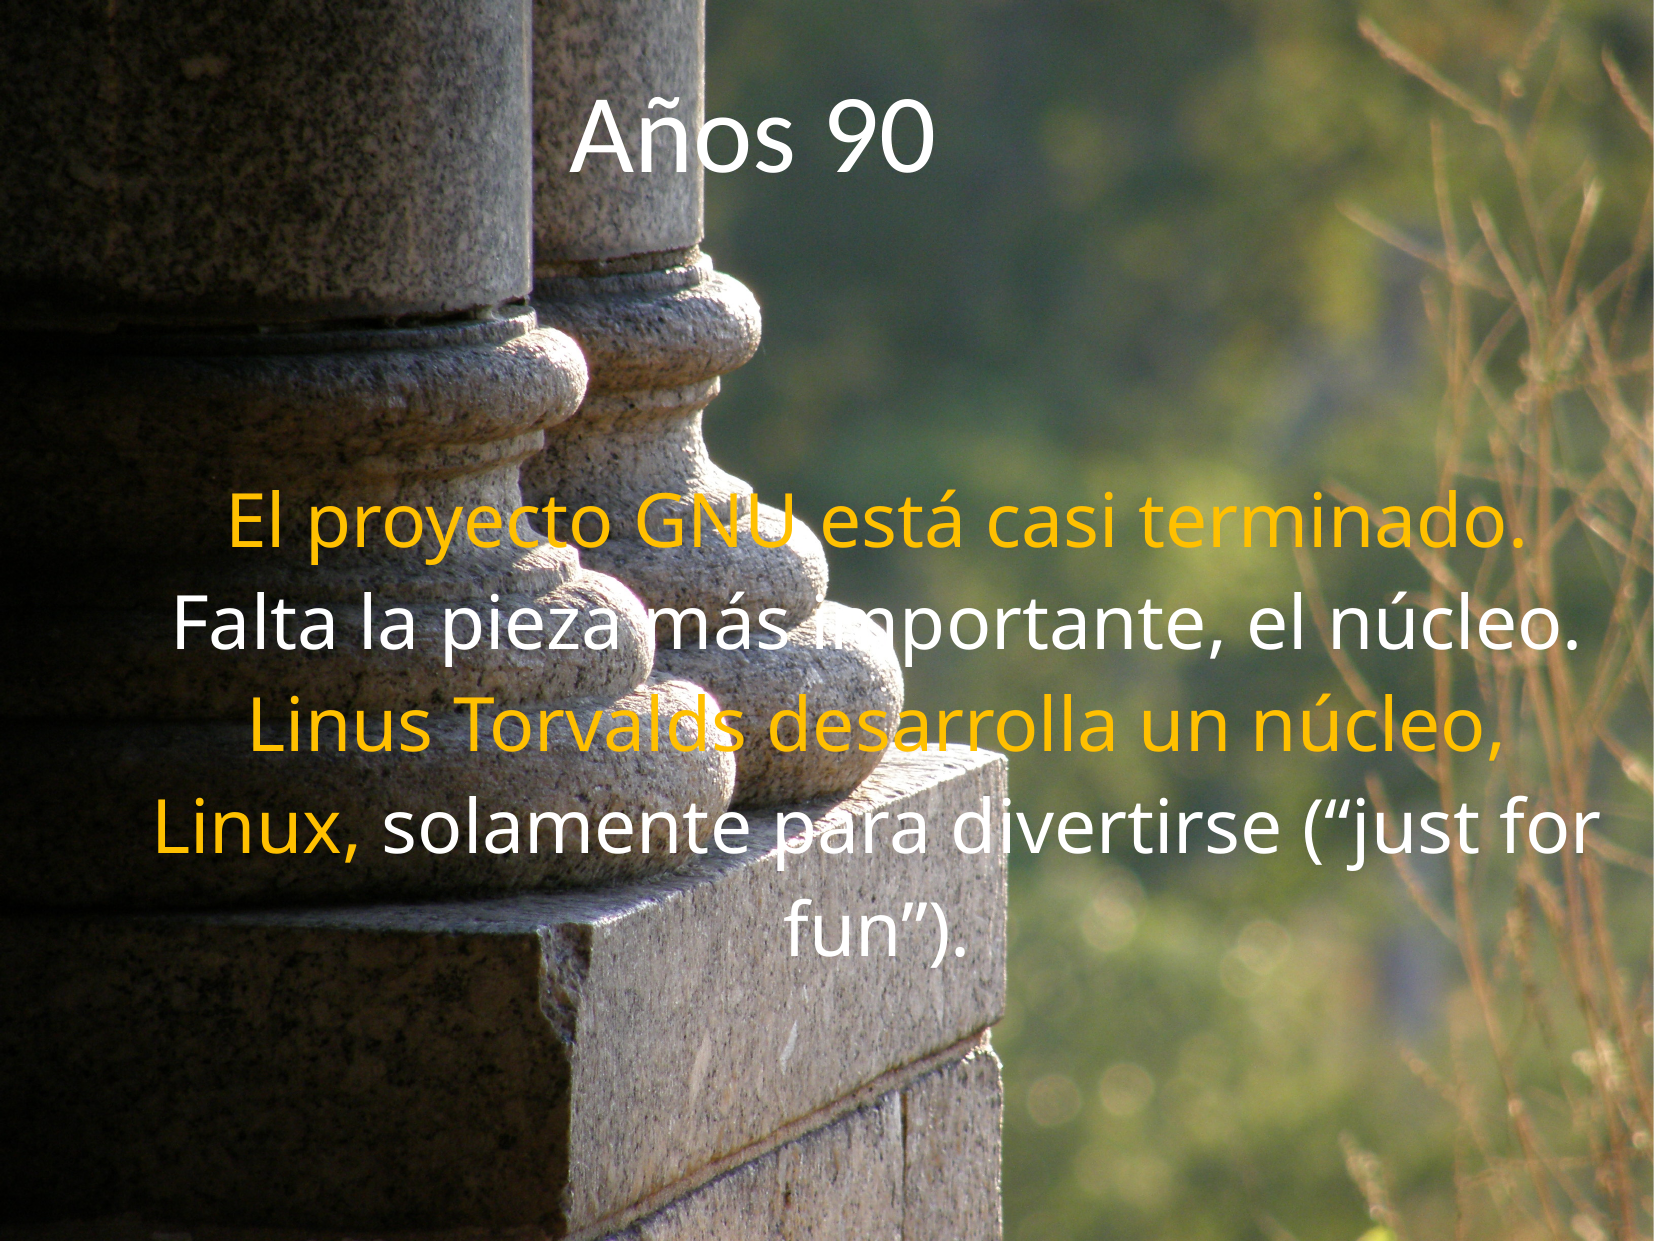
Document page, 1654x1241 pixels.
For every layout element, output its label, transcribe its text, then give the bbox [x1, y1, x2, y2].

picture [0, 0, 1654, 1241]
text_box El proyecto GNU está casi terminado. Falta la pieza más importante, el núcleo. Linus Torvalds desarrolla un núcleo, Linux, solamente para divertirse (“just for fun”). [124, 459, 1630, 986]
text_box Años 90 [554, 80, 1065, 208]
